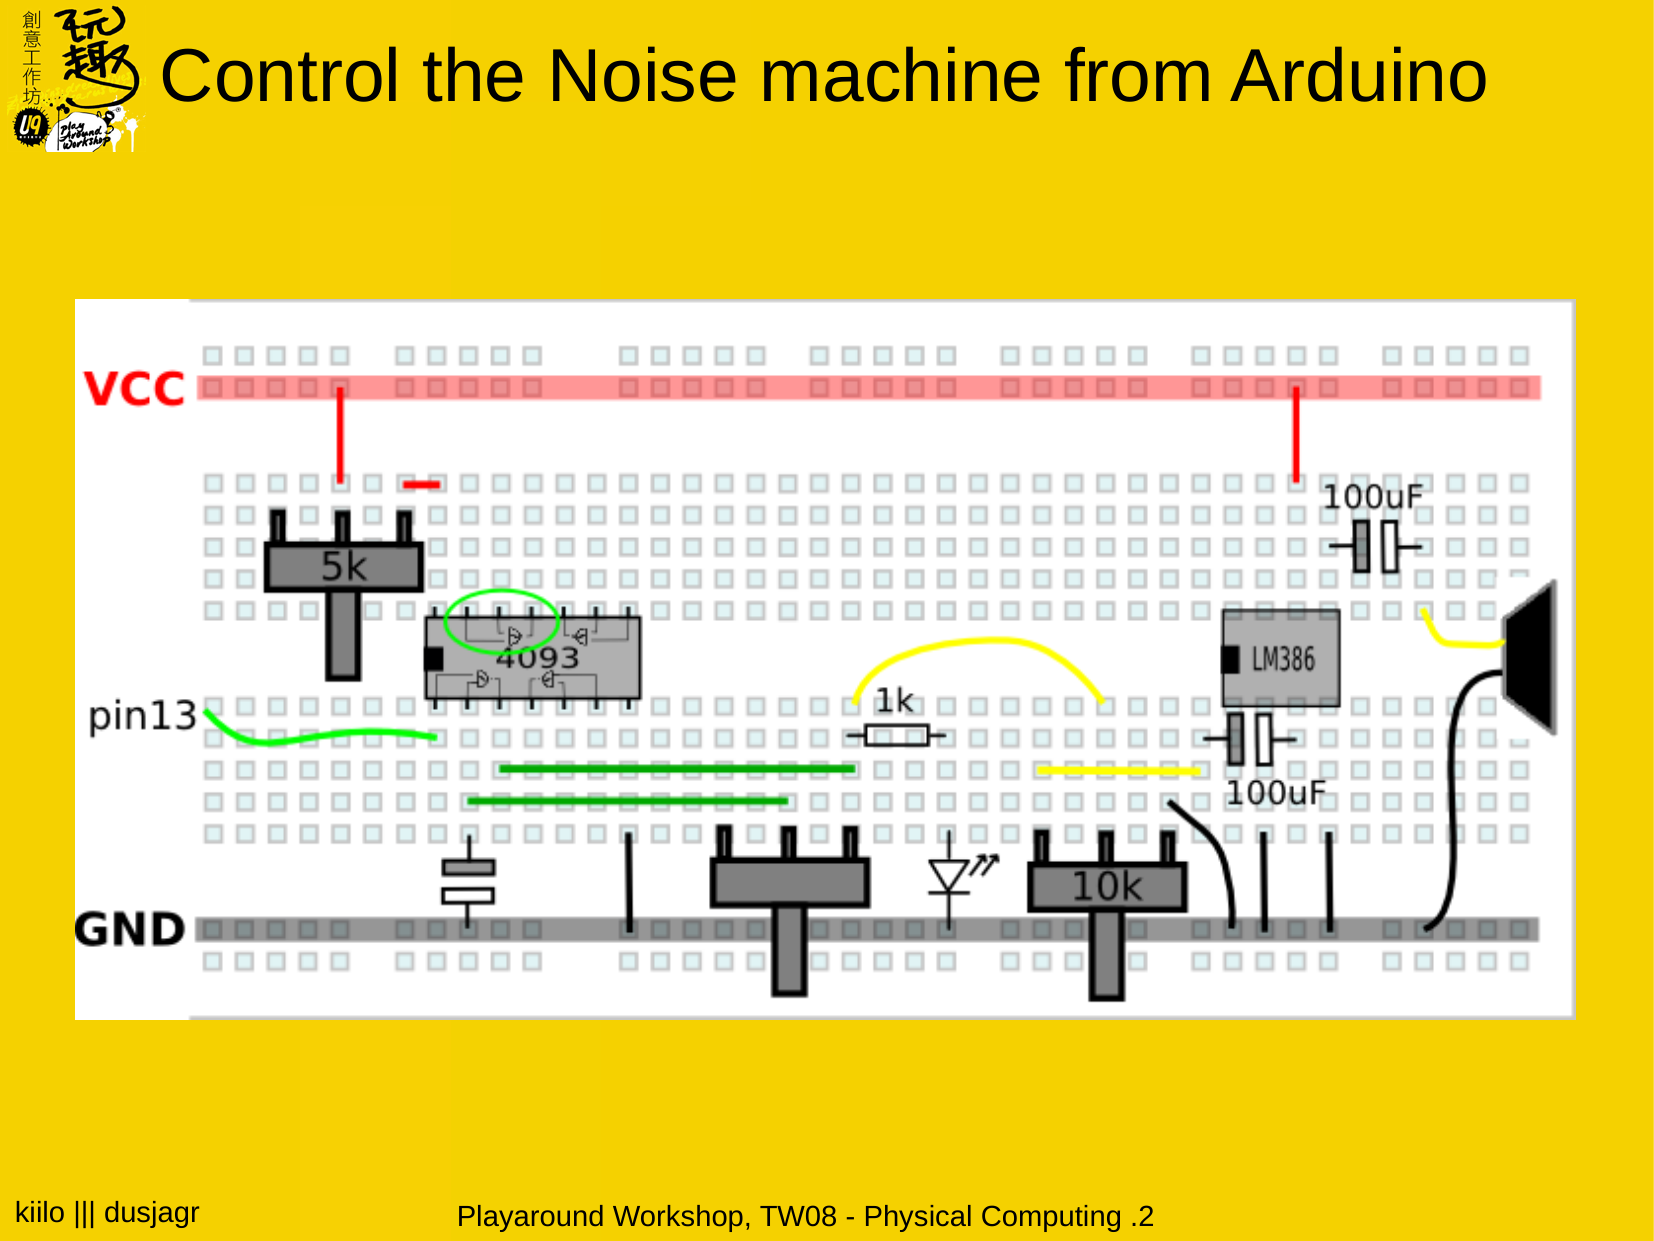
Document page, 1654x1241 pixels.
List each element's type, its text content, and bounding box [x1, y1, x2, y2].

picture [0, 0, 1654, 1241]
title Control the Noise machine from Arduino [159, 7, 1627, 143]
